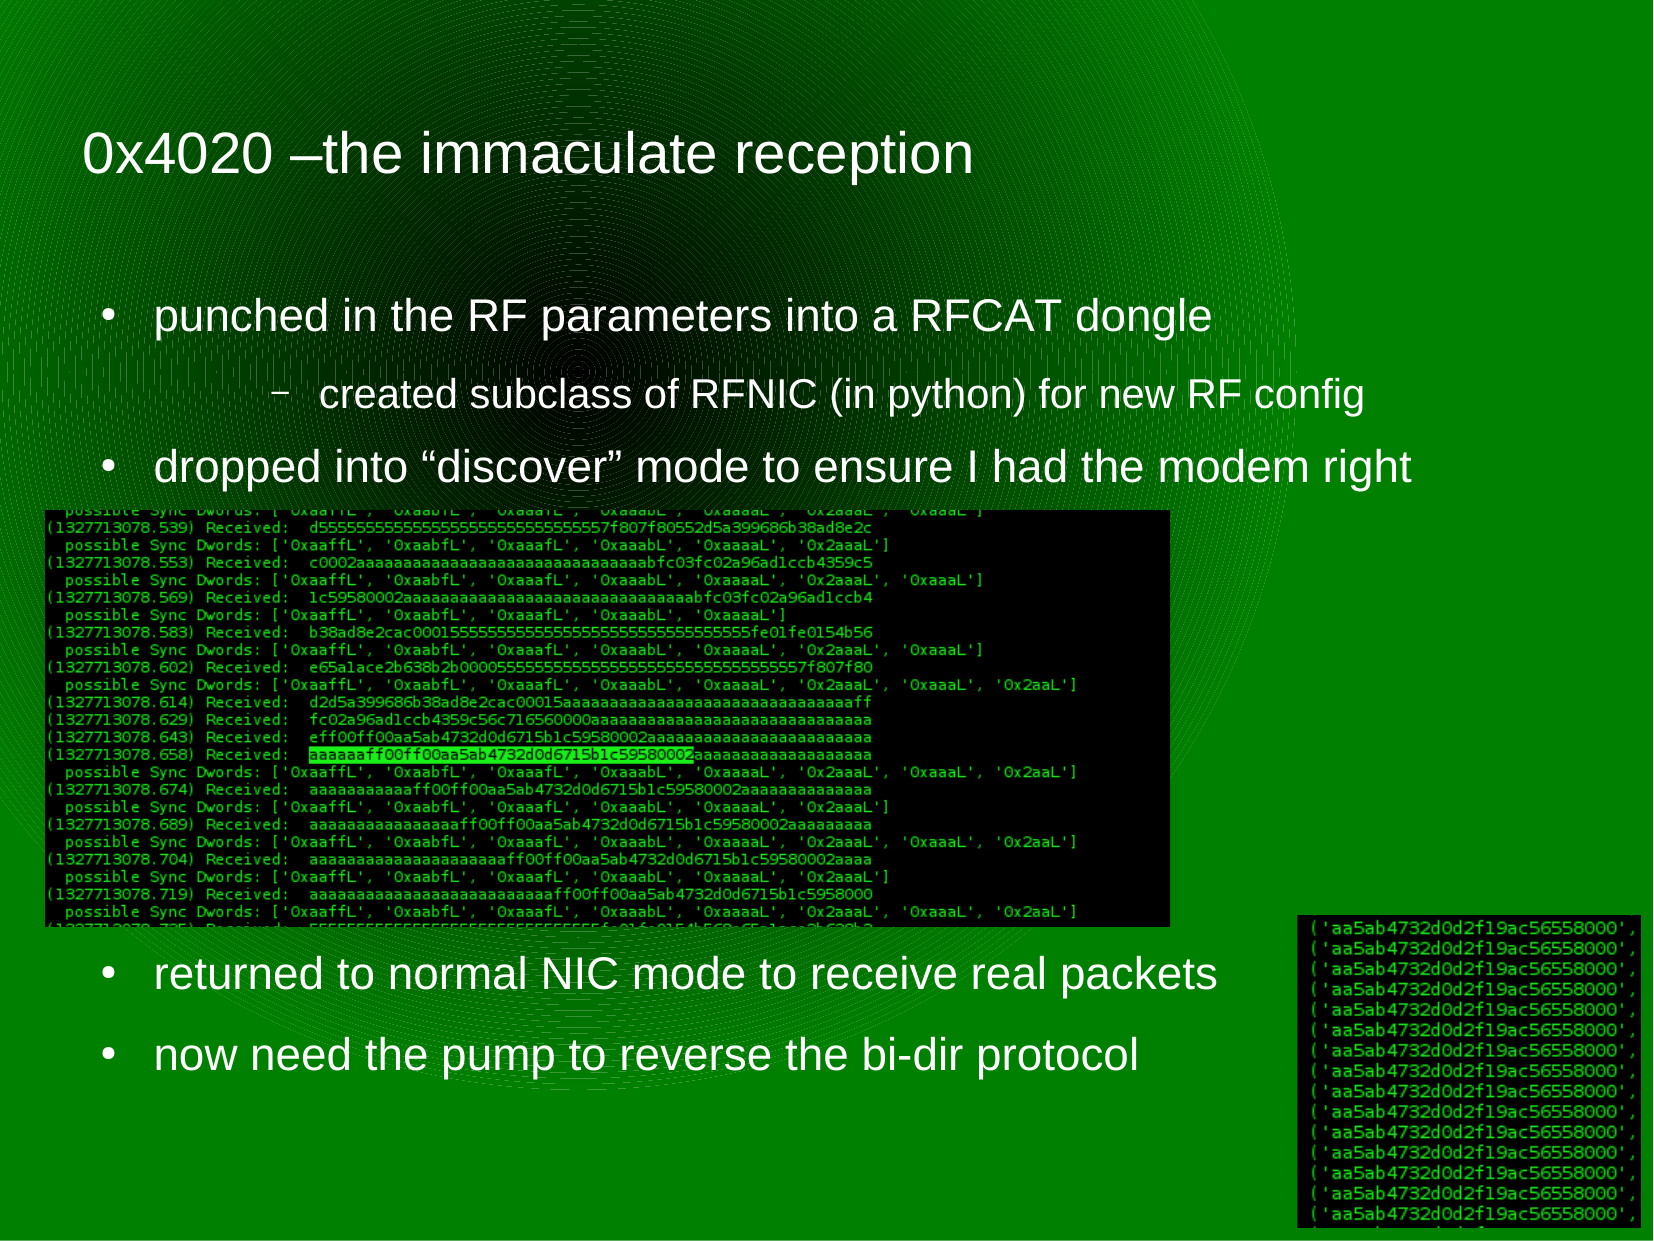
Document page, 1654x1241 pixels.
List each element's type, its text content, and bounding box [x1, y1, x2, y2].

title 0x4020 –the immaculate reception [82, 49, 1571, 257]
picture [1297, 915, 1641, 1228]
list punched in the RF parameters into a RFCAT dongle created subclass of RFNIC (in python) for new RF config dropped into “discover” mode to ensure I had the modem right returned to normal NIC mode to receive real packets now need the pump to reverse the bi-dir protocol [82, 290, 1571, 1109]
picture [45, 510, 1171, 927]
